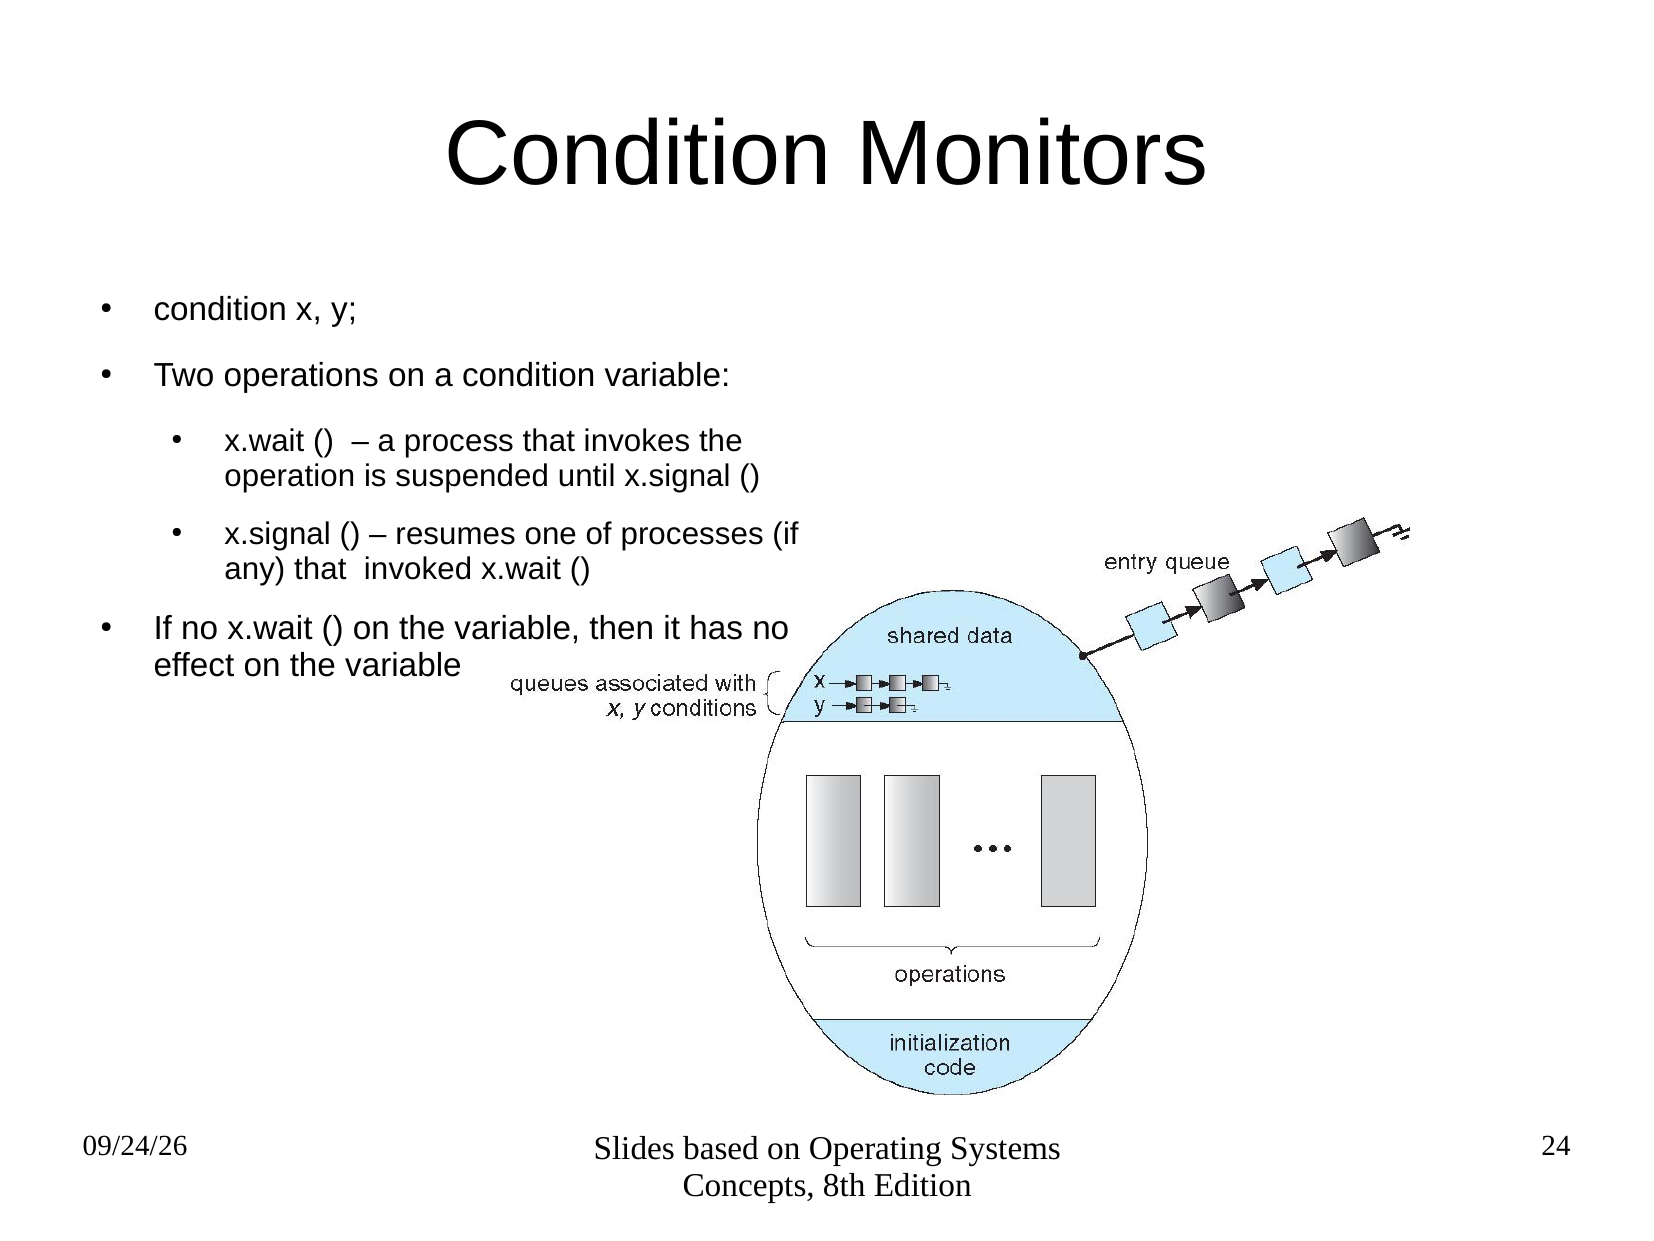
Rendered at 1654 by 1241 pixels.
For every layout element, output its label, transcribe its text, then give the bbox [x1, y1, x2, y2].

list condition x, y; Two operations on a condition variable: x.wait () – a process that invokes the operation is suspended until x.signal () x.signal () – resumes one of processes (if any) that invoked x.wait () If no x.wait () on the variable, then it has no effect on the variable [82, 290, 809, 1109]
title Condition Monitors [82, 49, 1571, 257]
picture [809, 517, 1410, 1096]
